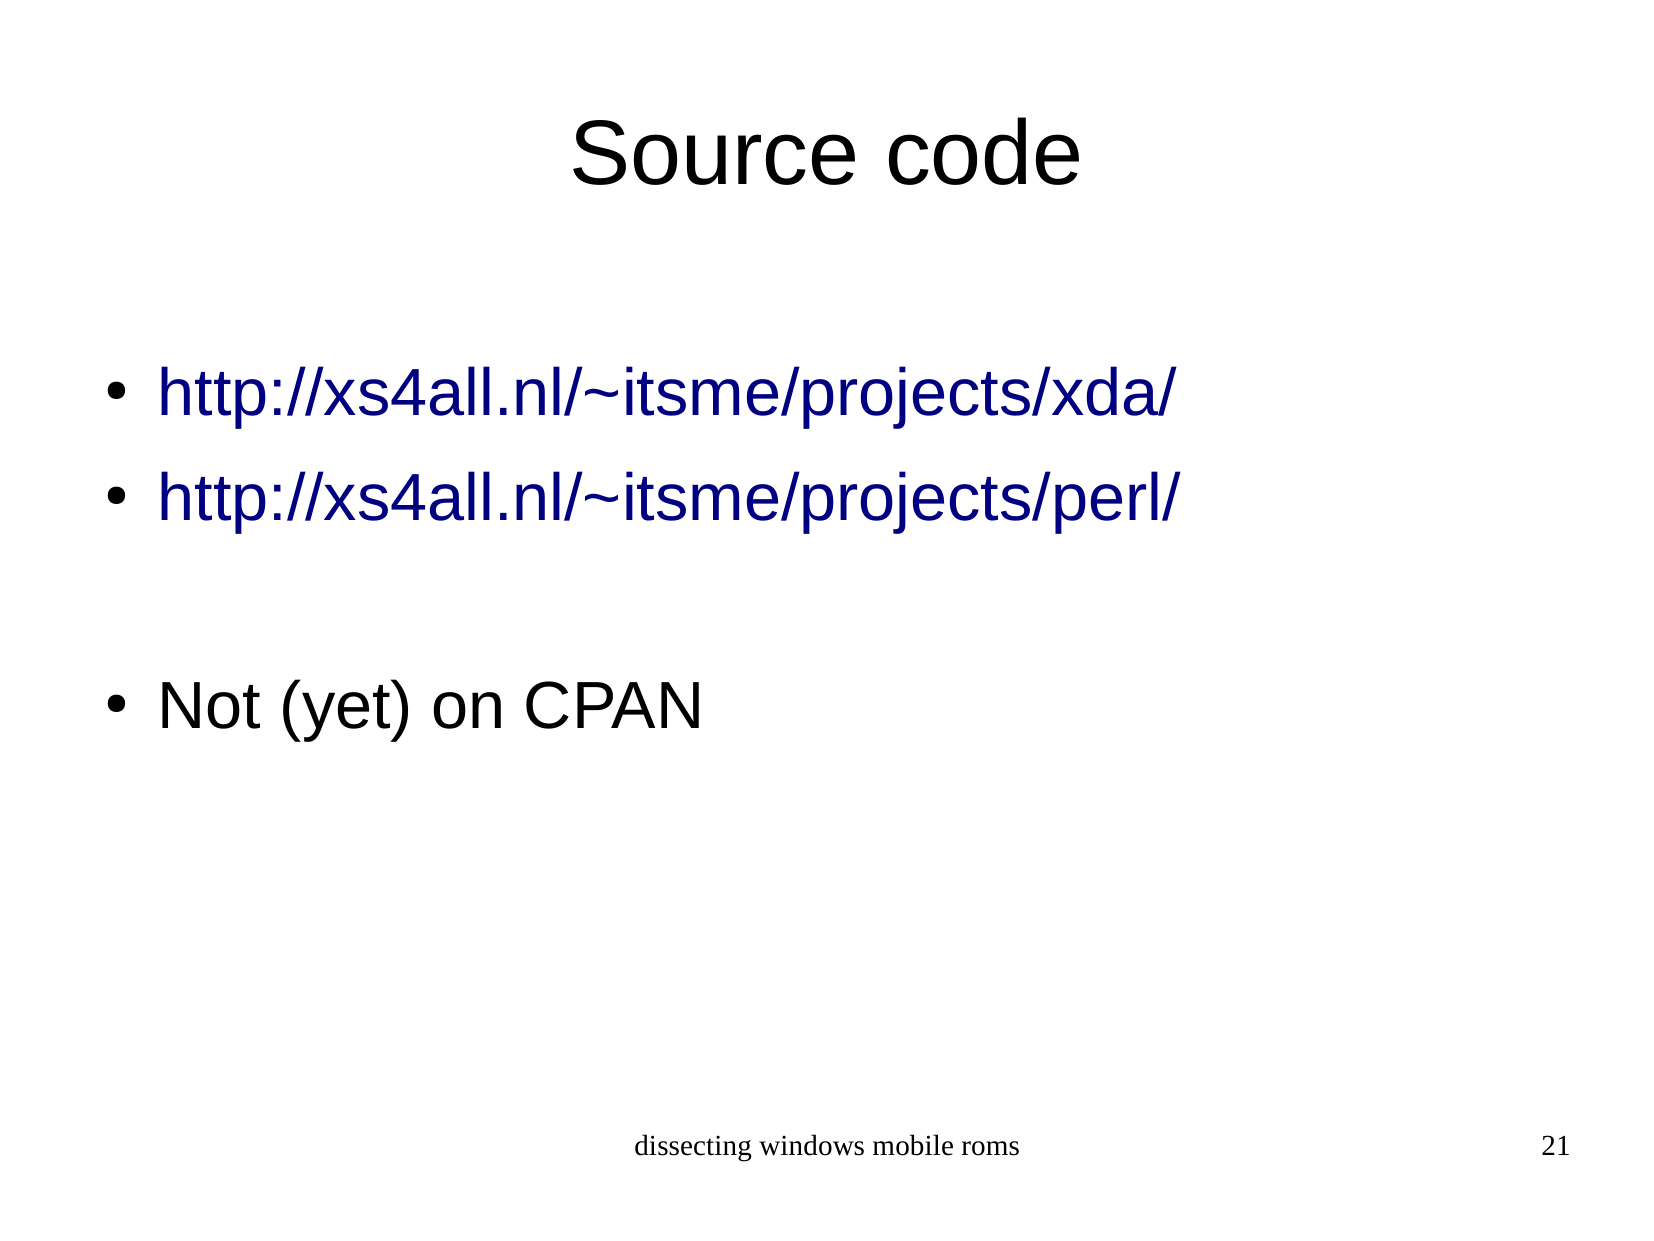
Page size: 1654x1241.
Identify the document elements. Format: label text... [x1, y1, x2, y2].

title Source code [82, 49, 1571, 257]
list http://xs4all.nl/~itsme/projects/xda/ http://xs4all.nl/~itsme/projects/perl/ Not (yet) on CPAN [86, 355, 1576, 778]
